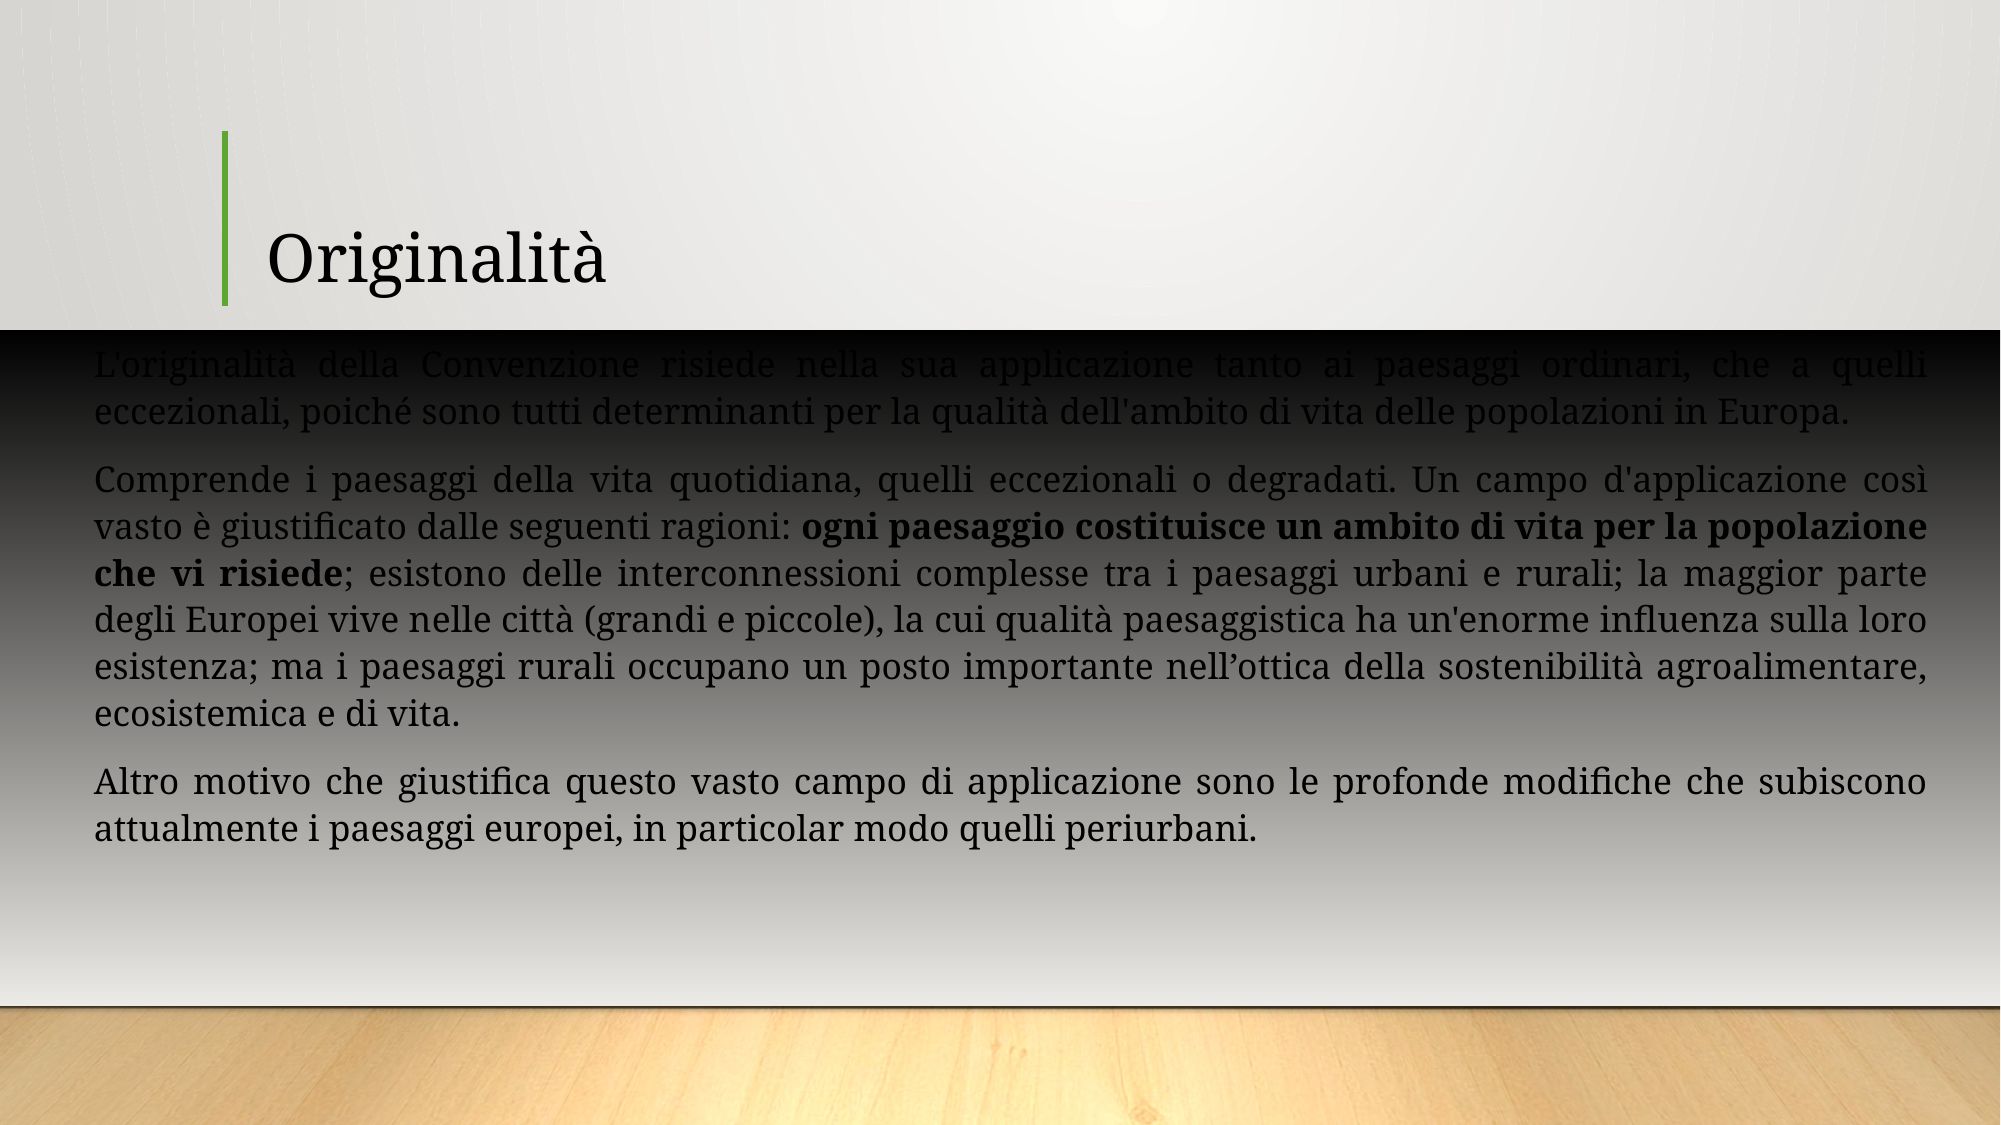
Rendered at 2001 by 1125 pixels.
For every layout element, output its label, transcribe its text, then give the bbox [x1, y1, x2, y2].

title Originalità [251, 131, 1814, 305]
list L'originalità della Convenzione risiede nella sua applicazione tanto ai paesaggi ordinari, che a quelli eccezionali, poiché sono tutti determinanti per la qualità dell'ambito di vita delle popolazioni in Europa. Comprende i paesaggi della vita quotidiana, quelli eccezionali o degradati. Un campo d'applicazione così vasto è giustificato dalle seguenti ragioni: ogni paesaggio costituisce un ambito di vita per la popolazione che vi risiede; esistono delle interconnessioni complesse tra i paesaggi urbani e rurali; la maggior parte degli Europei vive nelle città (grandi e piccole), la cui qualità paesaggistica ha un'enorme influenza sulla loro esistenza; ma i paesaggi rurali occupano un posto importante nell’ottica della sostenibilità agroalimentare, ecosistemica e di vita. Altro motivo che giustifica questo vasto campo di applicazione sono le profonde modifiche che subiscono attualmente i paesaggi europei, in particolar modo quelli periurbani. [78, 330, 1944, 897]
